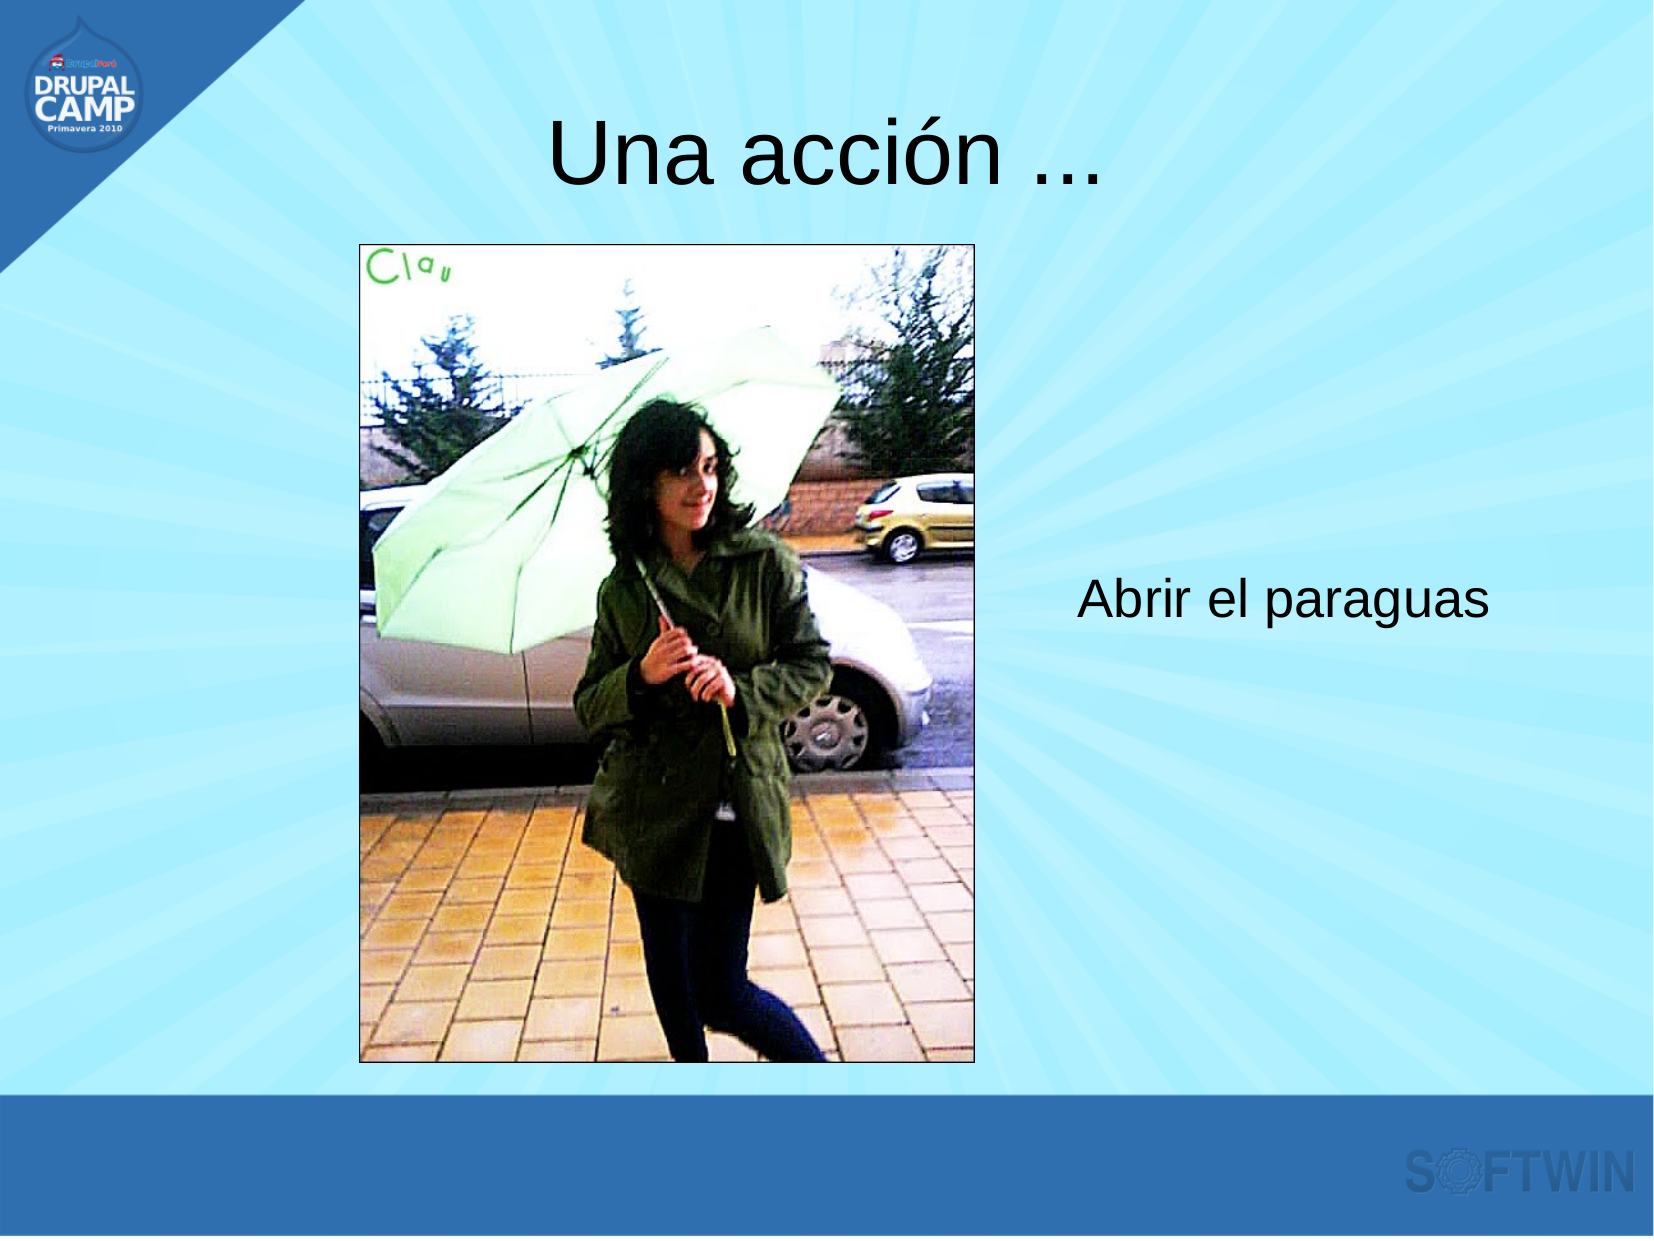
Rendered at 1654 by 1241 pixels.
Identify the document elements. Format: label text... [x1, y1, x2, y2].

picture [0, 0, 1654, 1236]
text_box Abrir el paraguas [1062, 561, 1507, 644]
title Una acción ... [82, 56, 1571, 250]
